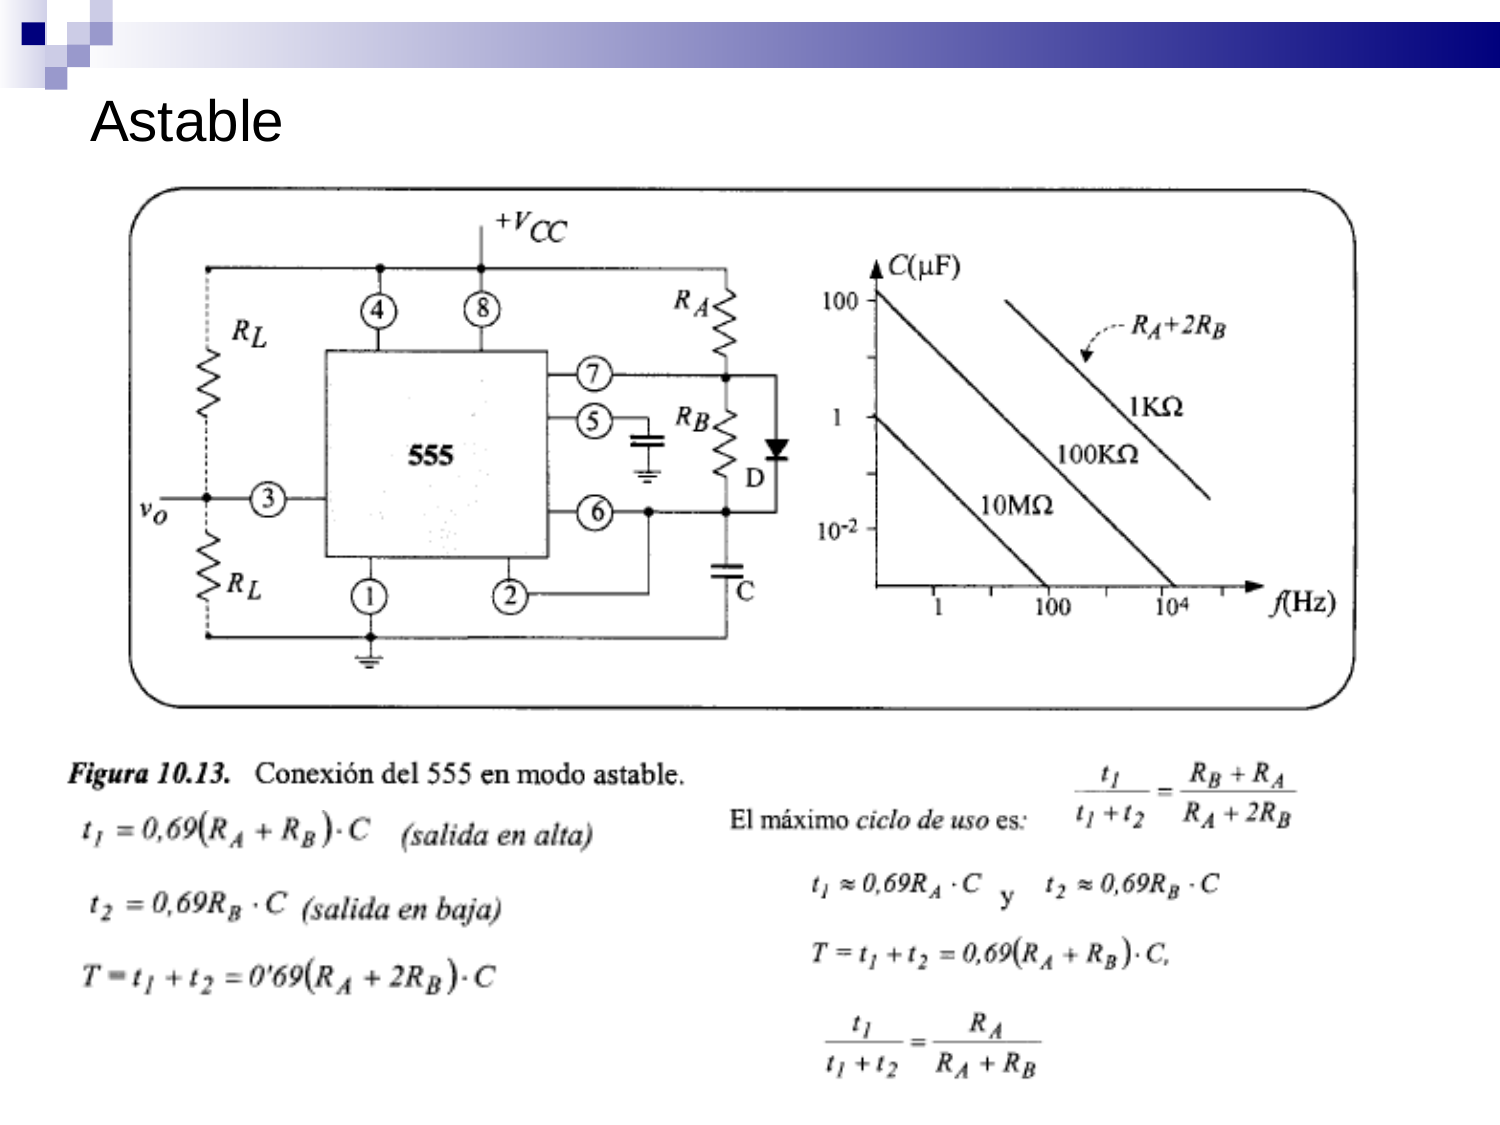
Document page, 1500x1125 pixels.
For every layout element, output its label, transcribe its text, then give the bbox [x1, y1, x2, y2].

title Astable [75, 74, 1426, 161]
picture [41, 172, 1393, 1051]
picture [773, 857, 1256, 1096]
